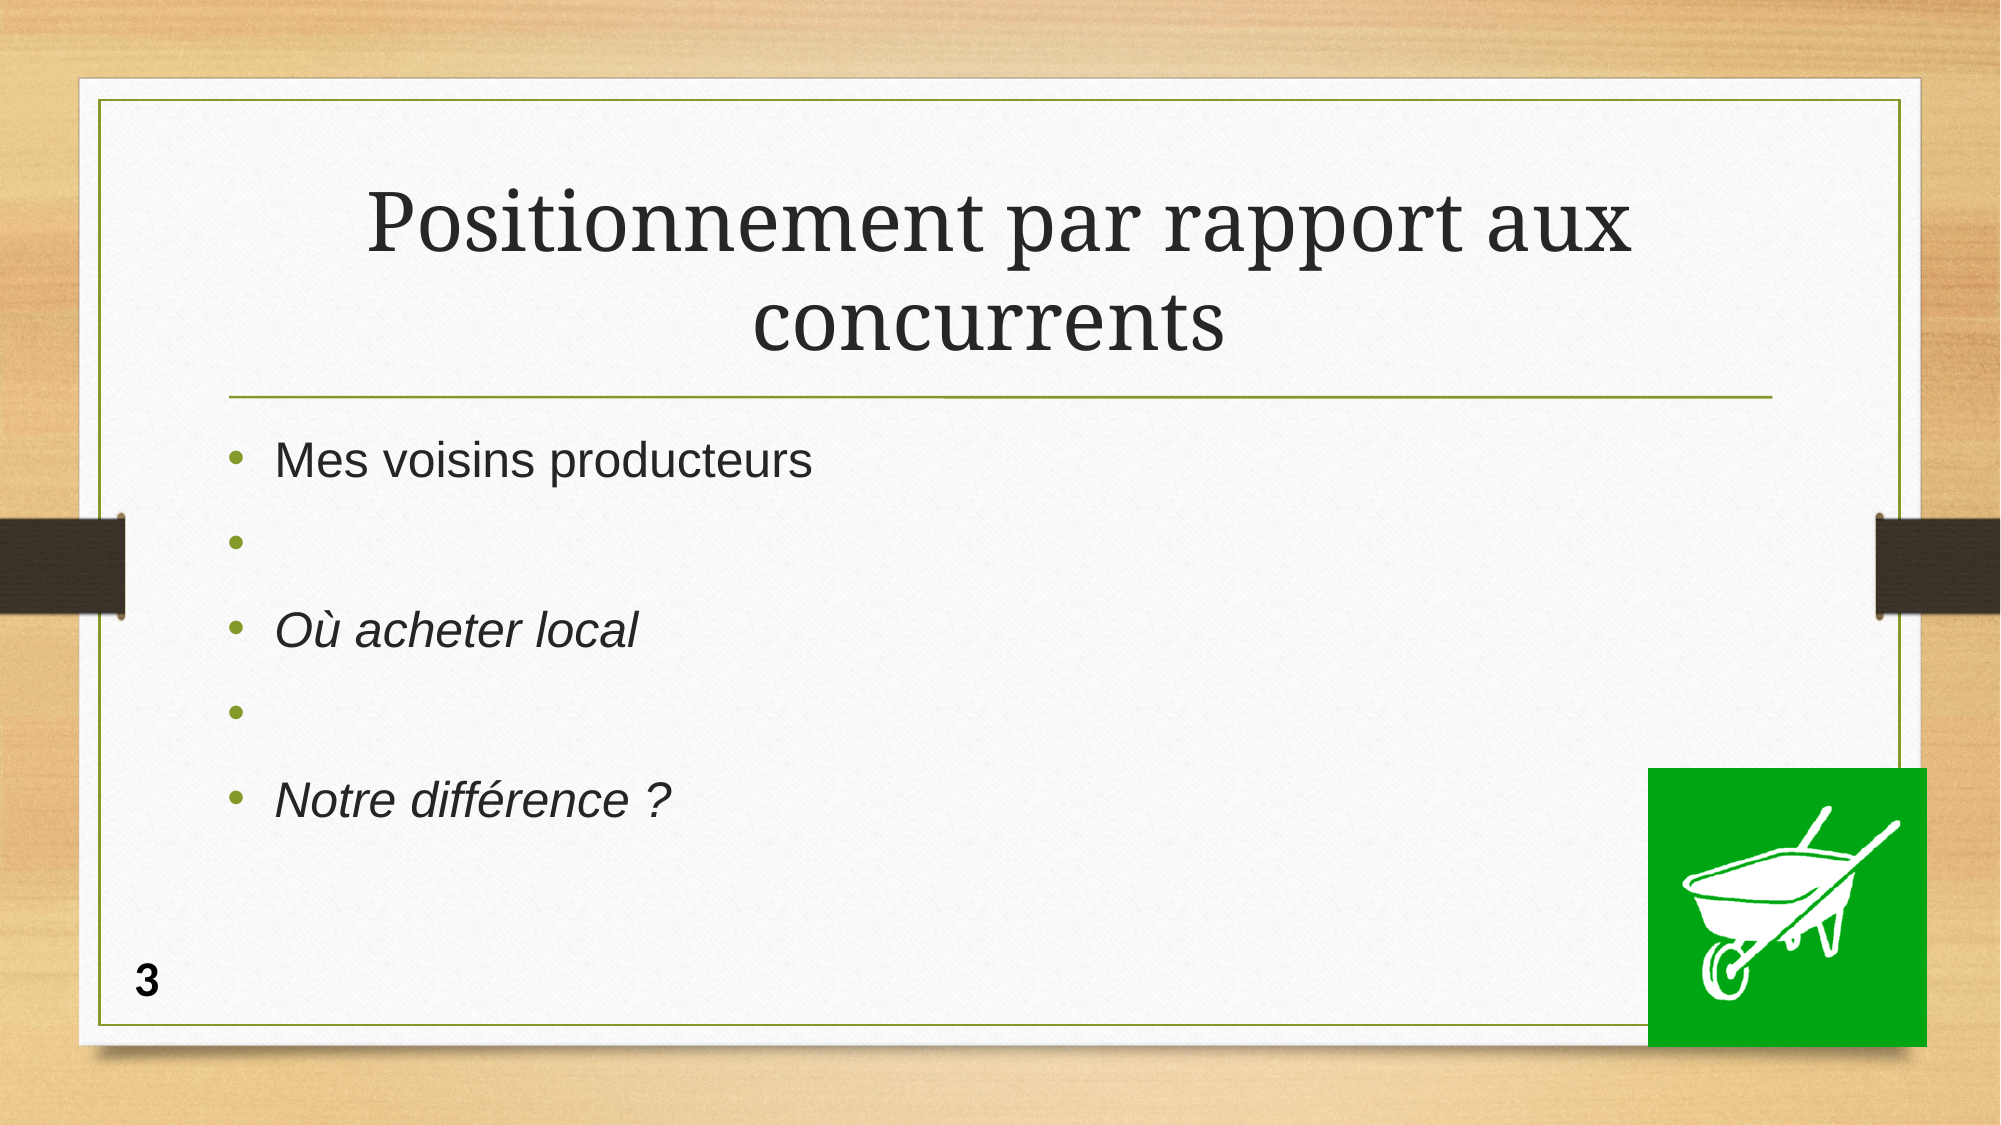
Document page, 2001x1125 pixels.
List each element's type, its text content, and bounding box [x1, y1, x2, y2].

text_box 3 [119, 939, 245, 1015]
picture [0, 0, 2001, 1125]
text_box Mes voisins producteurs Où acheter local Notre différence ? [212, 419, 1788, 964]
text_box Positionnement par rapport aux concurrents [212, 161, 1788, 375]
